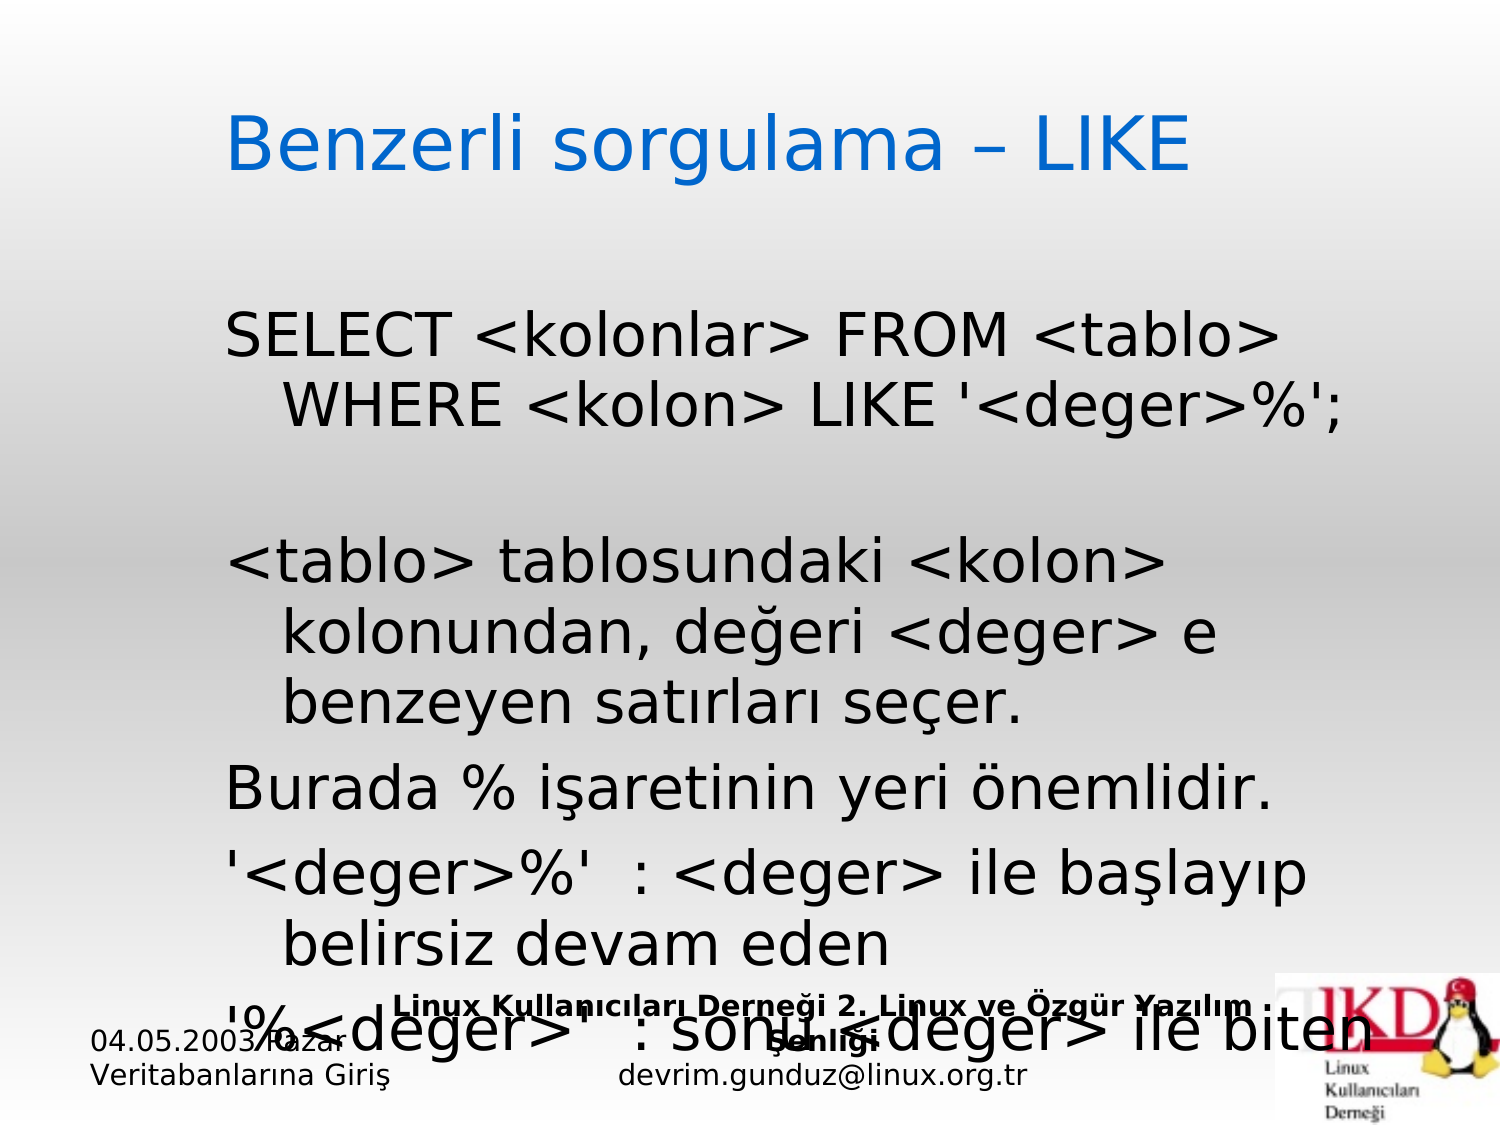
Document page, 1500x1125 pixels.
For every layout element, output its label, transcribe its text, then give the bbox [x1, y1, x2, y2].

list SELECT <kolonlar> FROM <tablo> WHERE <kolon> LIKE '<deger>%'; <tablo> tablosundaki <kolon> kolonundan, değeri <deger> e benzeyen satırları seçer. Burada % işaretinin yeri önemlidir. '<deger>%' : <deger> ile başlayıp belirsiz devam eden '%<deger>' : sonu <deger> ile biten [224, 299, 1425, 1125]
picture [1425, 973, 1500, 1125]
title Benzerli sorgulama – LIKE [224, 49, 1425, 238]
